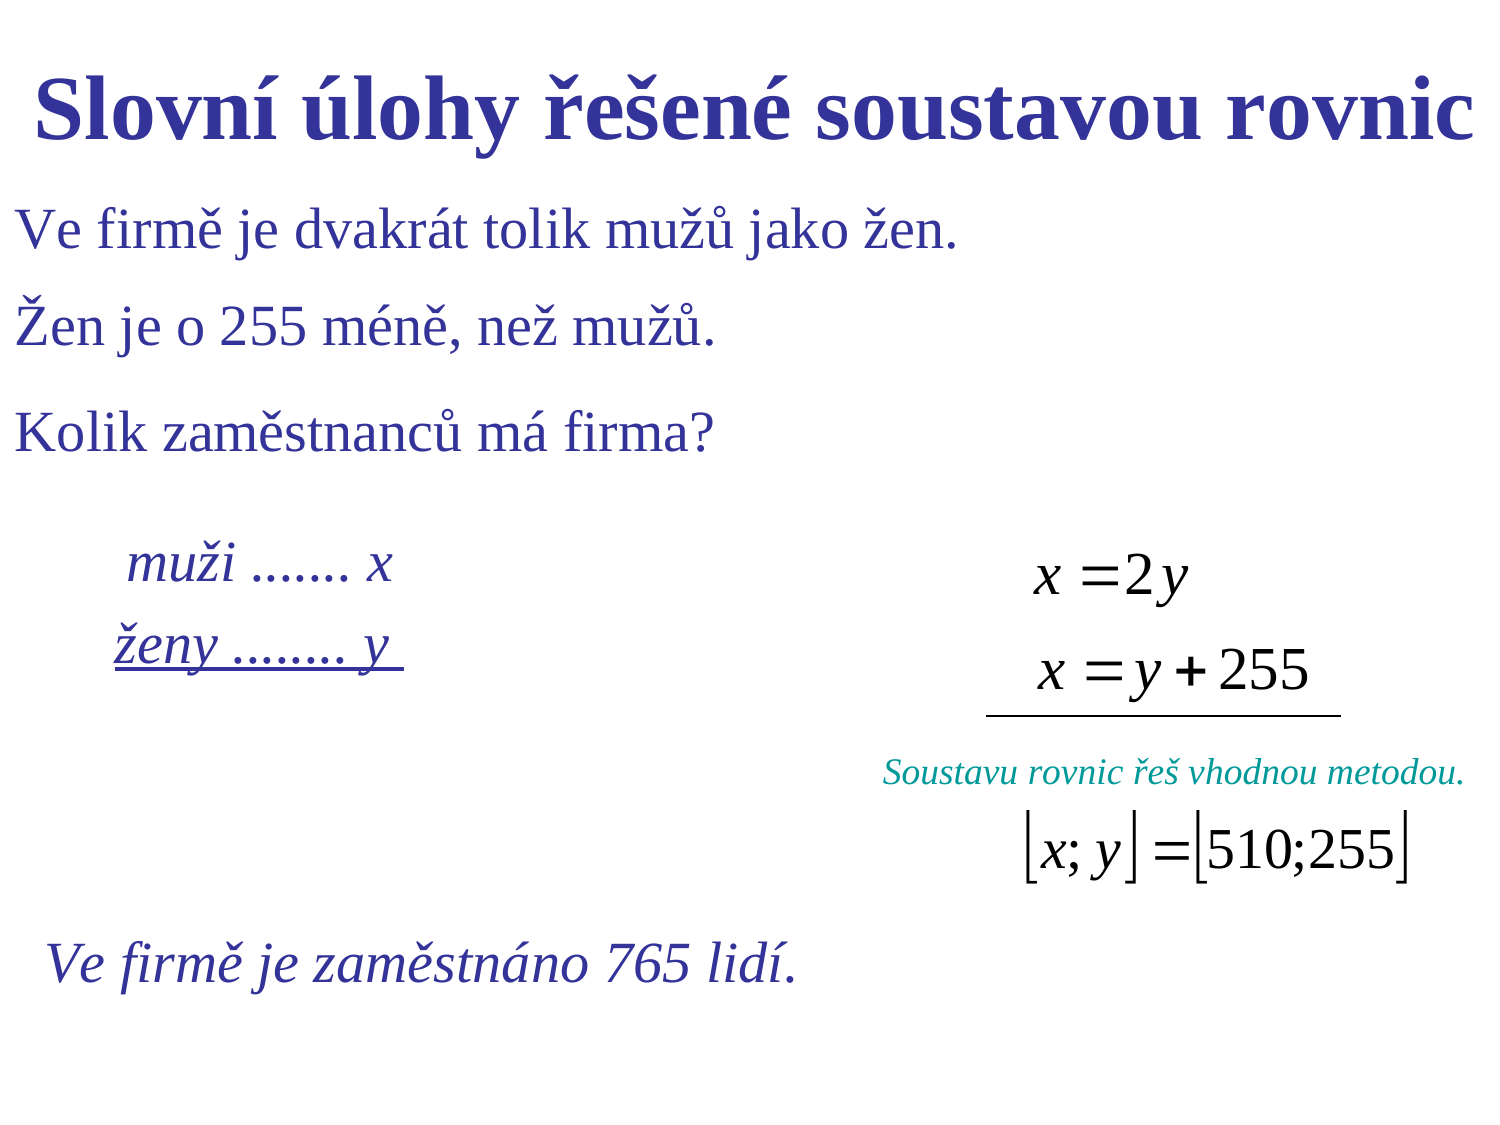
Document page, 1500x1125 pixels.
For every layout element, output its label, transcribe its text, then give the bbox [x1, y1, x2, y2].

chart [1022, 538, 1202, 597]
chart [1016, 810, 1417, 893]
text_box Ve firmě je zaměstnáno 765 lidí. [29, 916, 1500, 1003]
text_box Soustavu rovnic řeš vhodnou metodou. [868, 739, 1500, 801]
text_box Slovní úlohy řešené soustavou rovnic [5, 8, 1500, 197]
text_box muži ....... x [111, 515, 928, 597]
text_box Ve firmě je dvakrát tolik mužů jako žen. [0, 182, 1471, 268]
chart [1026, 633, 1317, 715]
text_box Žen je o 255 méně, než mužů. [0, 278, 1500, 365]
text_box ženy ........ y [100, 597, 1223, 684]
text_box Kolik zaměstnanců má firma? [0, 385, 1500, 471]
